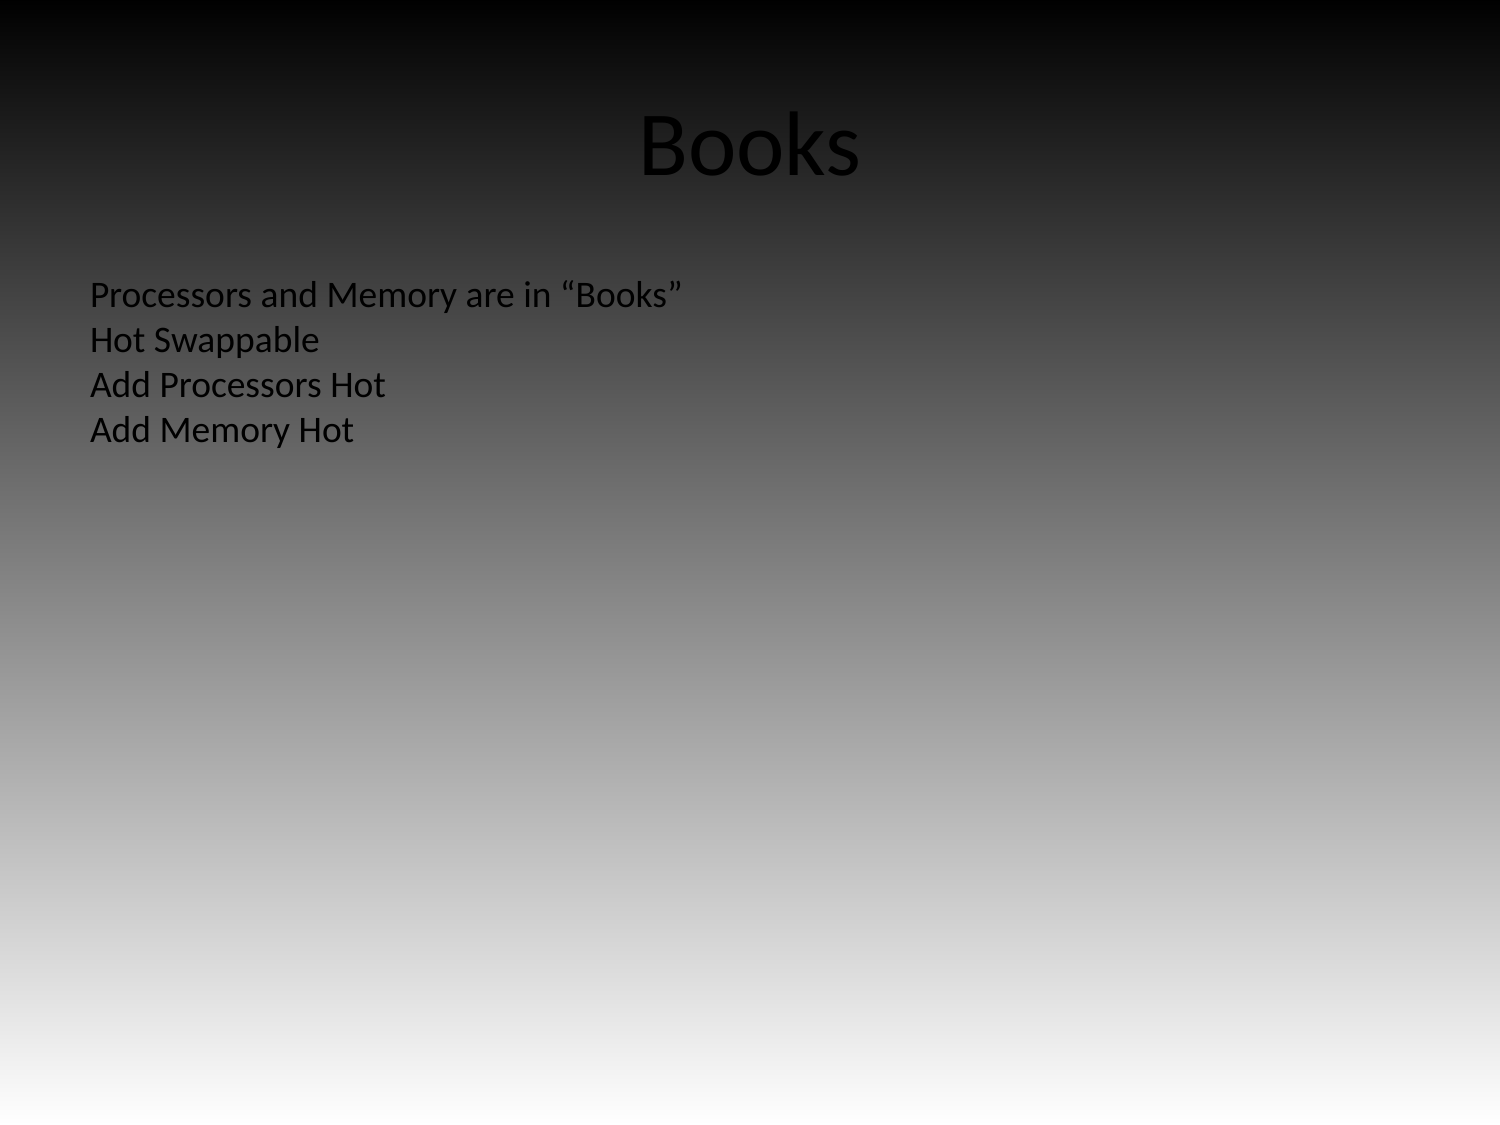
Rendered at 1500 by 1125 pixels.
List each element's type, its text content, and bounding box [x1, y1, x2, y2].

list Processors and Memory are in “Books” Hot Swappable Add Processors Hot Add Memory Hot [75, 262, 1425, 1005]
title Books [75, 45, 1425, 233]
